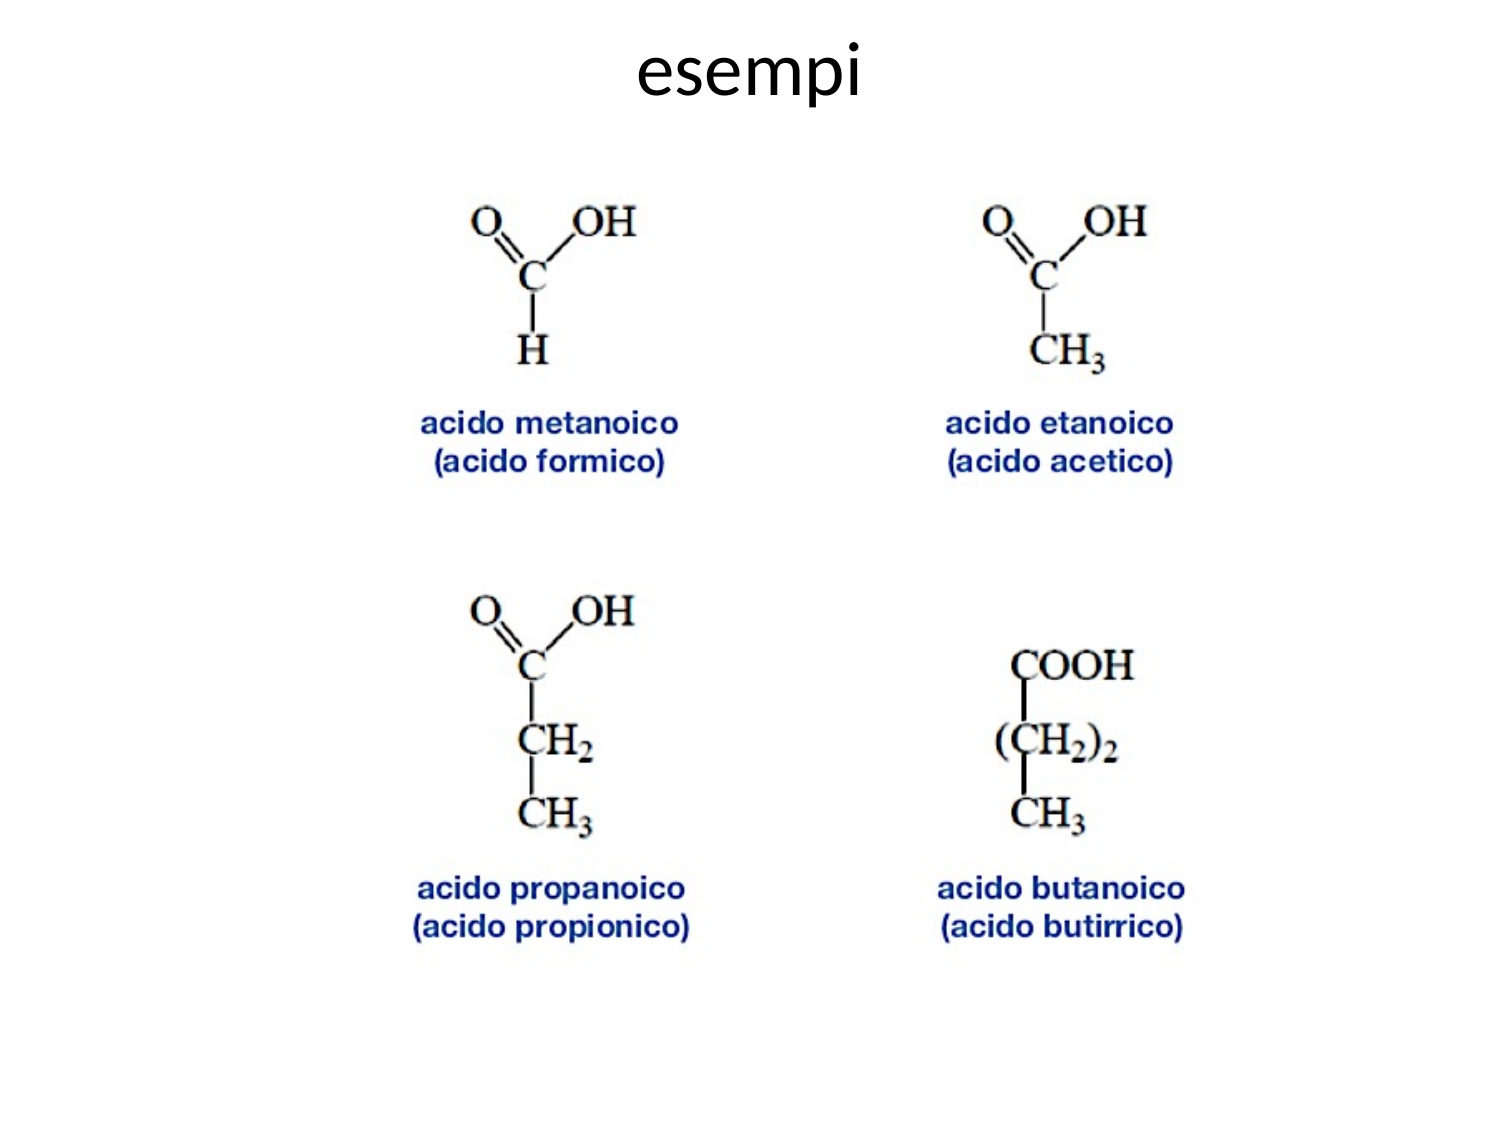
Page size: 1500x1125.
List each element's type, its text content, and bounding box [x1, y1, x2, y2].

title esempi [75, 11, 1425, 119]
picture [334, 170, 1256, 994]
